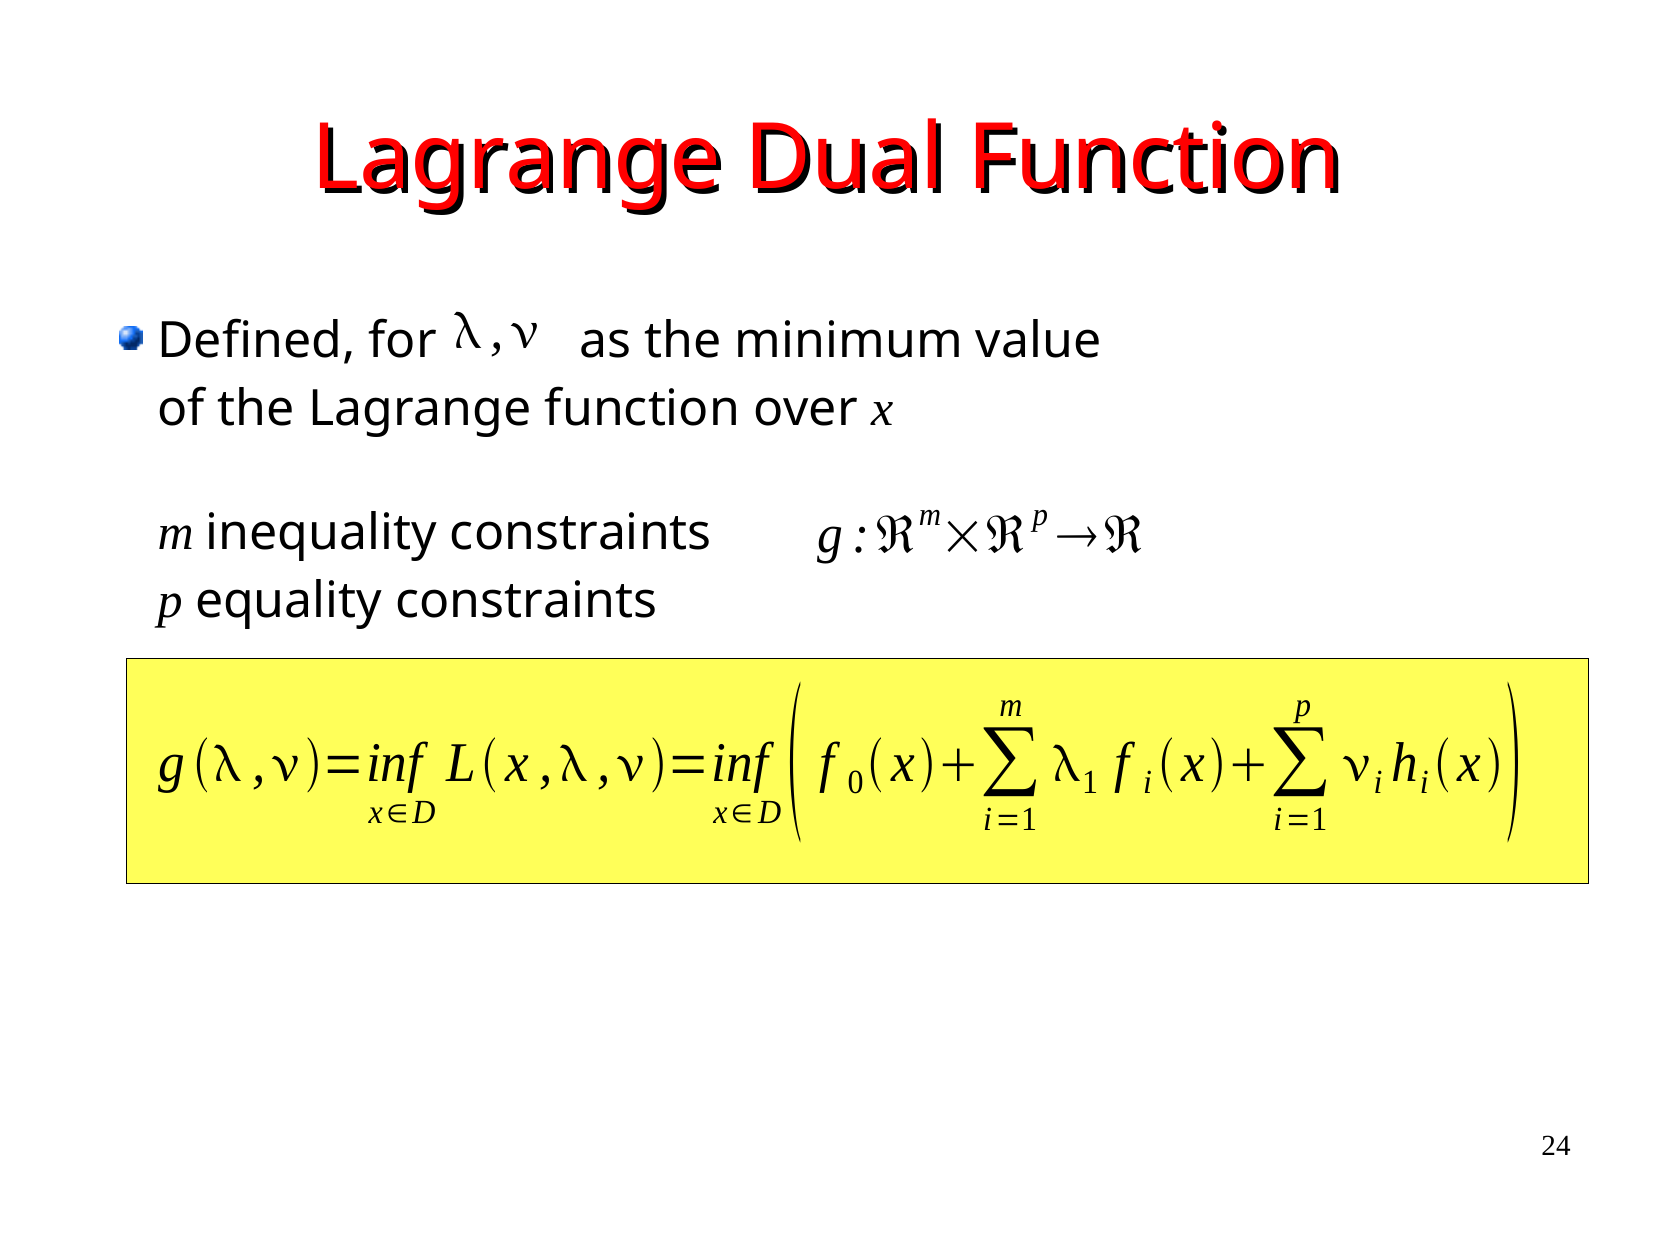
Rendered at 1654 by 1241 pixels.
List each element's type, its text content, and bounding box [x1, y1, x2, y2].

text_box Defined, for as the minimum value of the Lagrange function over x m inequality constraints p equality constraints [105, 296, 1576, 591]
chart [446, 296, 548, 366]
text_box [126, 658, 1589, 884]
chart [807, 496, 1153, 570]
chart [149, 678, 1529, 846]
title Lagrange Dual Function [82, 49, 1571, 257]
